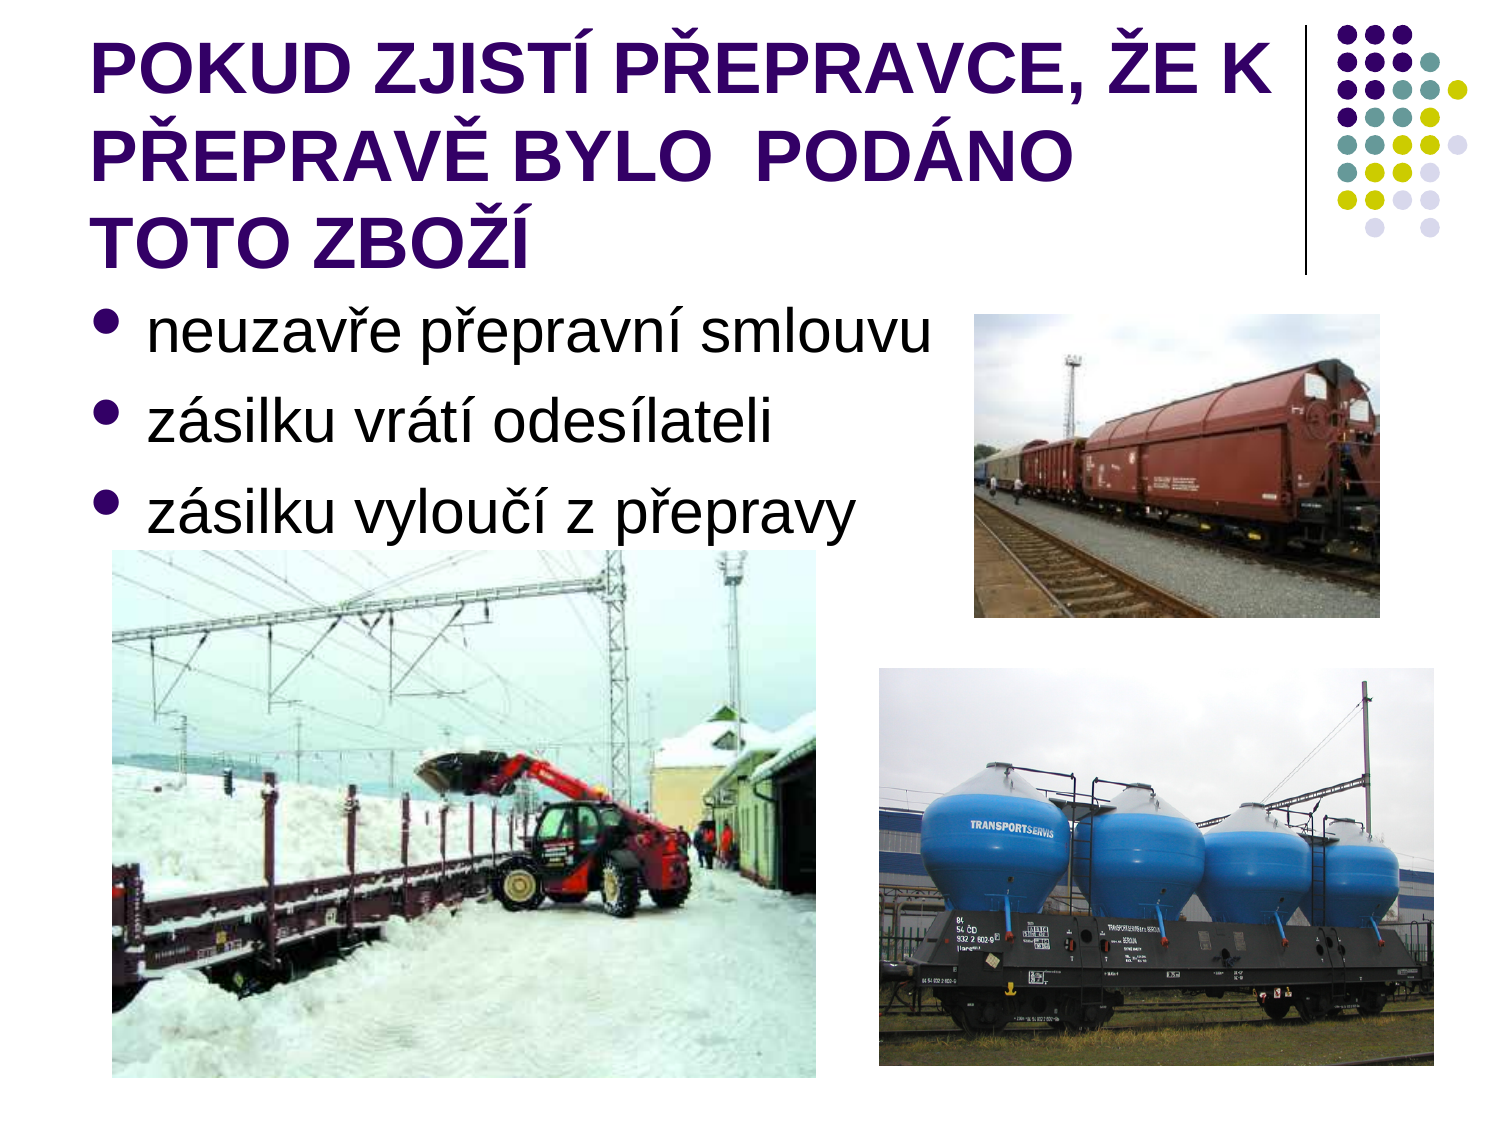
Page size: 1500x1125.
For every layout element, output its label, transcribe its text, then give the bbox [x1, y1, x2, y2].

picture [974, 314, 1380, 618]
list neuzavře přepravní smlouvu zásilku vrátí odesílateli zásilku vyloučí z přepravy [75, 282, 1426, 1006]
picture [112, 550, 816, 1078]
title POKUD ZJISTÍ PŘEPRAVCE, ŽE K PŘEPRAVĚ BYLO PODÁNO TOTO ZBOŽÍ [74, 12, 1313, 291]
picture [879, 668, 1434, 1066]
